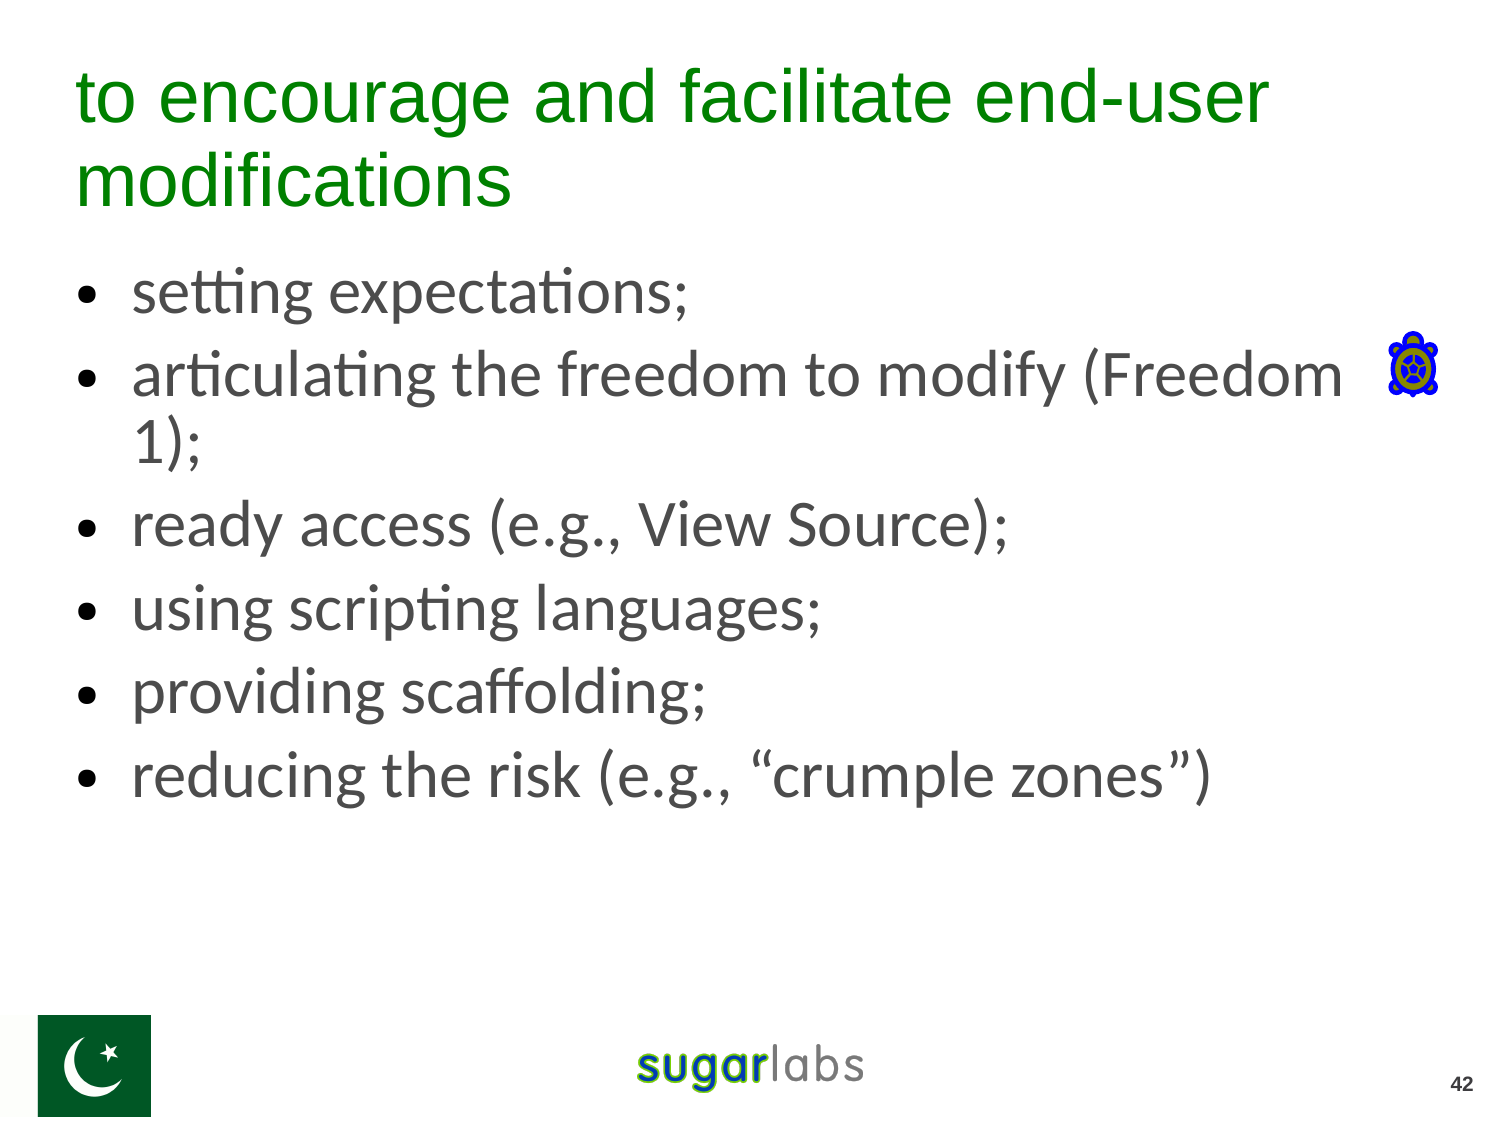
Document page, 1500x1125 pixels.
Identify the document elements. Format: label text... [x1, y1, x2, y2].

picture [0, 1015, 151, 1117]
picture [1377, 329, 1450, 402]
list setting expectations; articulating the freedom to modify (Freedom 1); ready access (e.g., View Source); using scripting languages; providing scaffolding; reducing the risk (e.g., “crumple zones”) [75, 263, 1425, 1006]
picture [637, 1044, 863, 1093]
title to encourage and facilitate end-user modifications [75, 52, 1425, 226]
